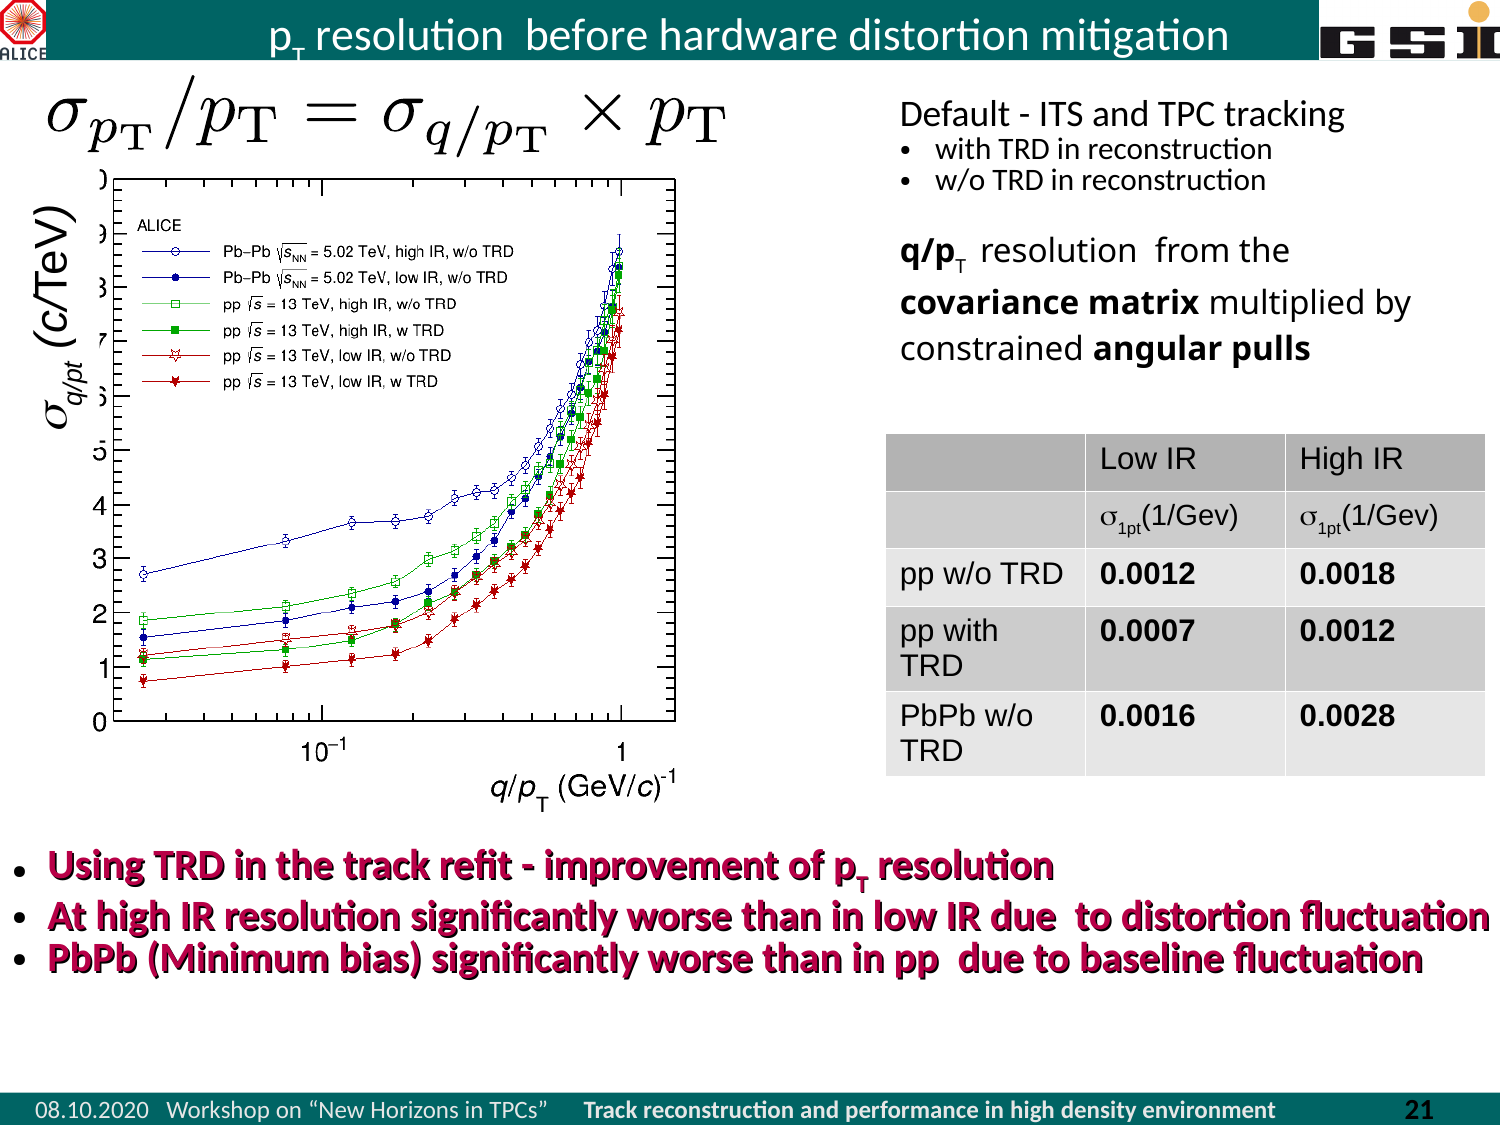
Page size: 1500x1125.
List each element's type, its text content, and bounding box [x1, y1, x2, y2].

table_cell PbPb w/o TRD [886, 692, 1085, 776]
picture [1424, 0, 1500, 60]
text_box Default - ITS and TPC tracking with TRD in reconstruction w/o TRD in reconstruction q/pT resolution from the covariance matrix multiplied by constrained angular pulls [885, 90, 1486, 433]
table_cell s1pt(1/Gev) [1086, 492, 1285, 548]
table_cell [886, 492, 1085, 548]
picture [12, 166, 688, 819]
table_header High IR [1286, 434, 1485, 491]
text_box Using TRD in the track refit - improvement of pT resolution At high IR resolution significantly worse than in low IR due to distortion fluctuation PbPb (Minimum bias) significantly worse than in pp due to baseline fluctuation [0, 840, 1500, 1066]
table_cell pp with TRD [886, 607, 1085, 691]
picture [0, 0, 46, 60]
table_cell s1pt(1/Gev) [1286, 492, 1485, 548]
table_cell 0.0012 [1286, 607, 1485, 691]
table_cell 0.0016 [1086, 692, 1285, 776]
text_box [45, 75, 728, 158]
table_cell 0.0028 [1286, 692, 1485, 776]
table_cell 0.0012 [1086, 549, 1285, 606]
table_header Low IR [1086, 434, 1285, 491]
title pT resolution before hardware distortion mitigation [75, 0, 1424, 68]
table_cell 0.0007 [1086, 607, 1285, 691]
table_header [886, 434, 1085, 491]
table_cell pp w/o TRD [886, 549, 1085, 606]
table_cell 0.0018 [1286, 549, 1485, 606]
text_box sq/pt (c/TeV) [17, 164, 100, 449]
